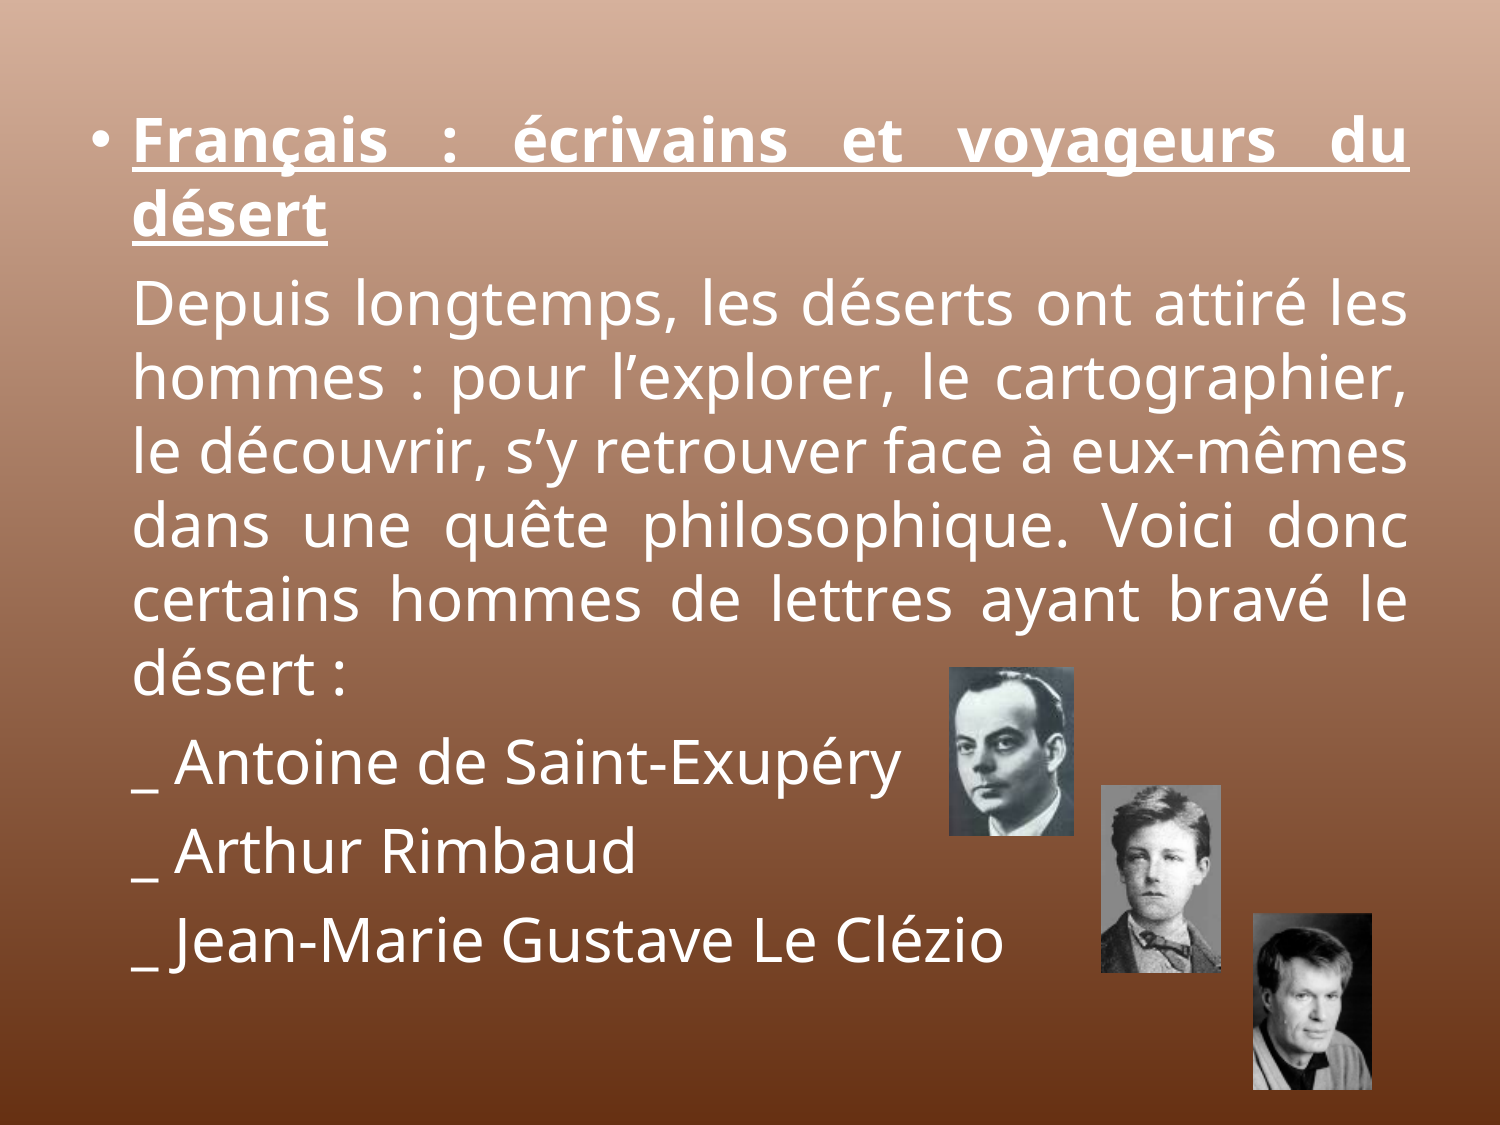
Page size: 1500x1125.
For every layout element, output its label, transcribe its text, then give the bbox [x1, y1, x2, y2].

picture [949, 667, 1074, 836]
picture [1253, 913, 1372, 1090]
picture [1101, 785, 1221, 973]
list Français : écrivains et voyageurs du désert Depuis longtemps, les déserts ont attiré les hommes : pour l’explorer, le cartographier, le découvrir, s’y retrouver face à eux-mêmes dans une quête philosophique. Voici donc certains hommes de lettres ayant bravé le désert : _ Antoine de Saint-Exupéry _ Arthur Rimbaud _ Jean-Marie Gustave Le Clézio [75, 93, 1426, 1005]
